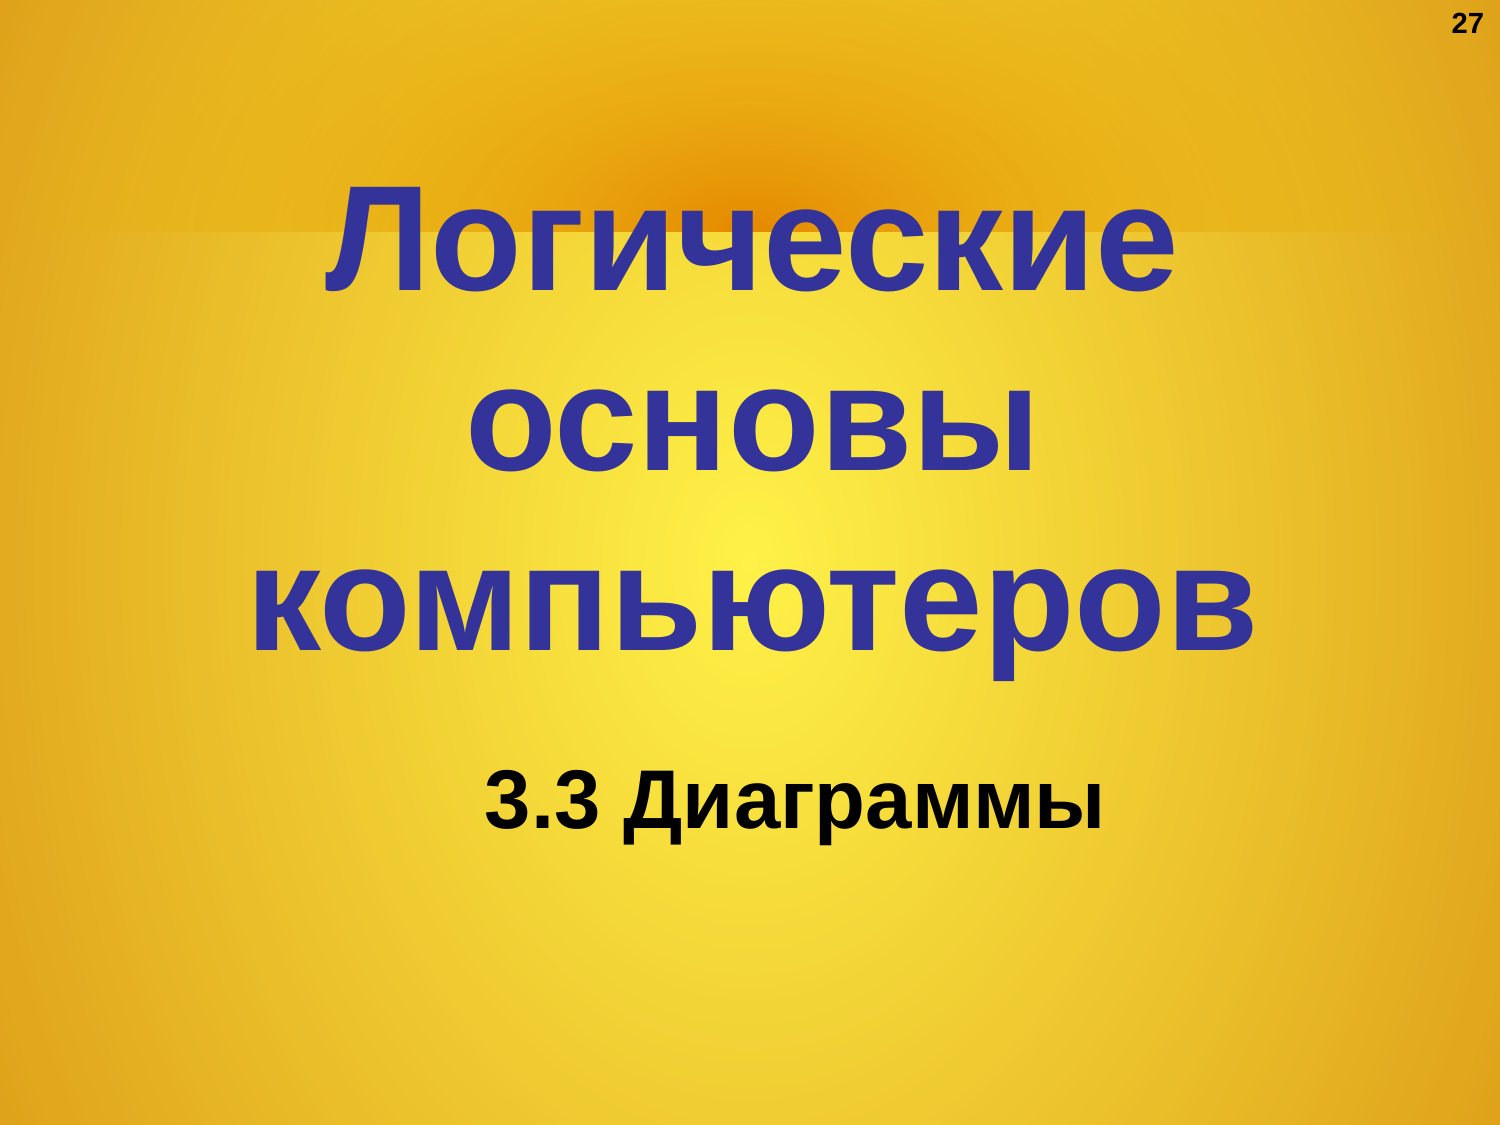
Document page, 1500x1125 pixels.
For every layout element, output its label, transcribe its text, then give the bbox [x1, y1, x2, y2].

title Логические основы компьютеров [37, 286, 1469, 534]
subtitle 3.3 Диаграммы [94, 756, 1468, 986]
text_box <номер> [1148, 0, 1499, 75]
